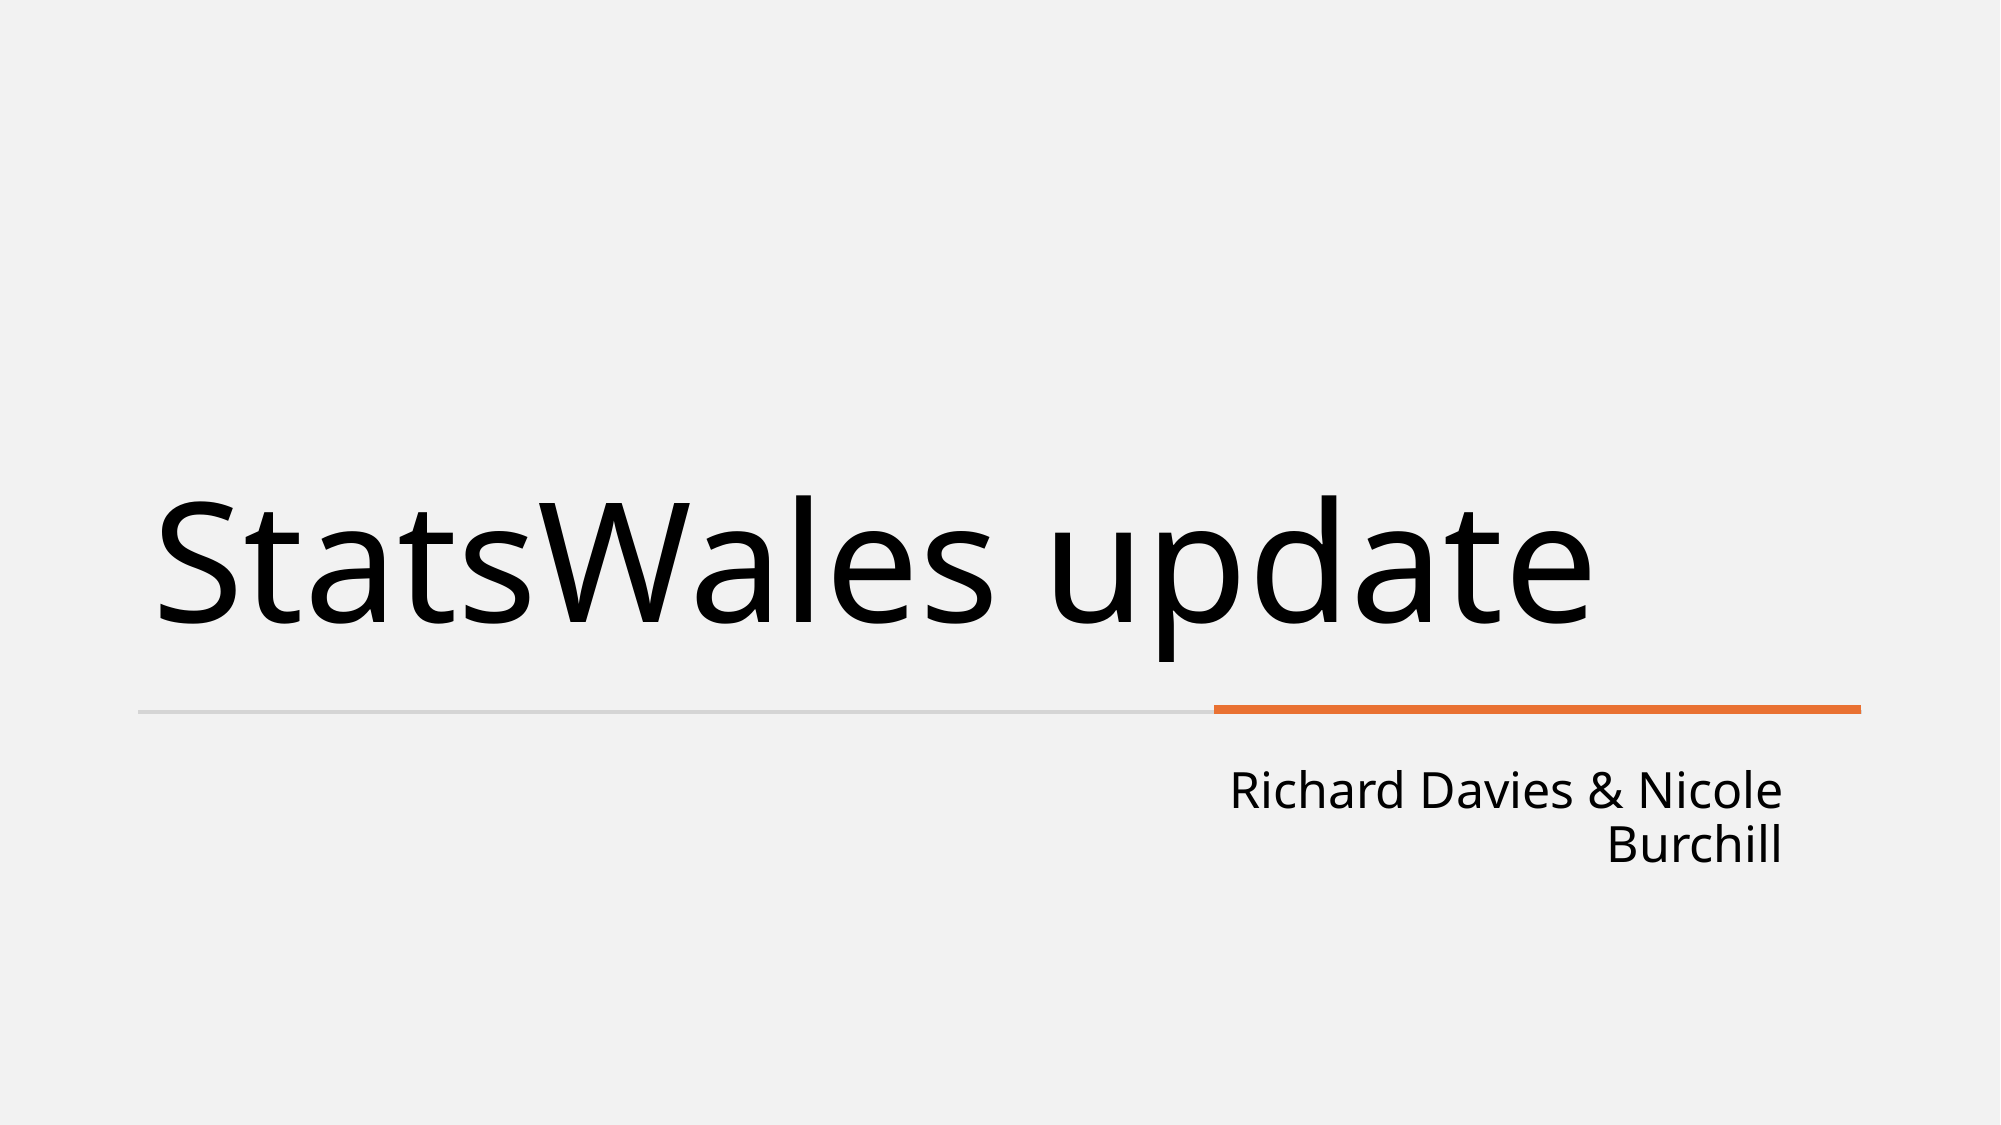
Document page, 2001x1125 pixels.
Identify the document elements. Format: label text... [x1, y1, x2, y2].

subtitle Richard Davies & Nicole Burchill [1214, 757, 1862, 929]
text_box [0, 0, 2000, 1125]
title StatsWales update [137, 179, 1862, 667]
